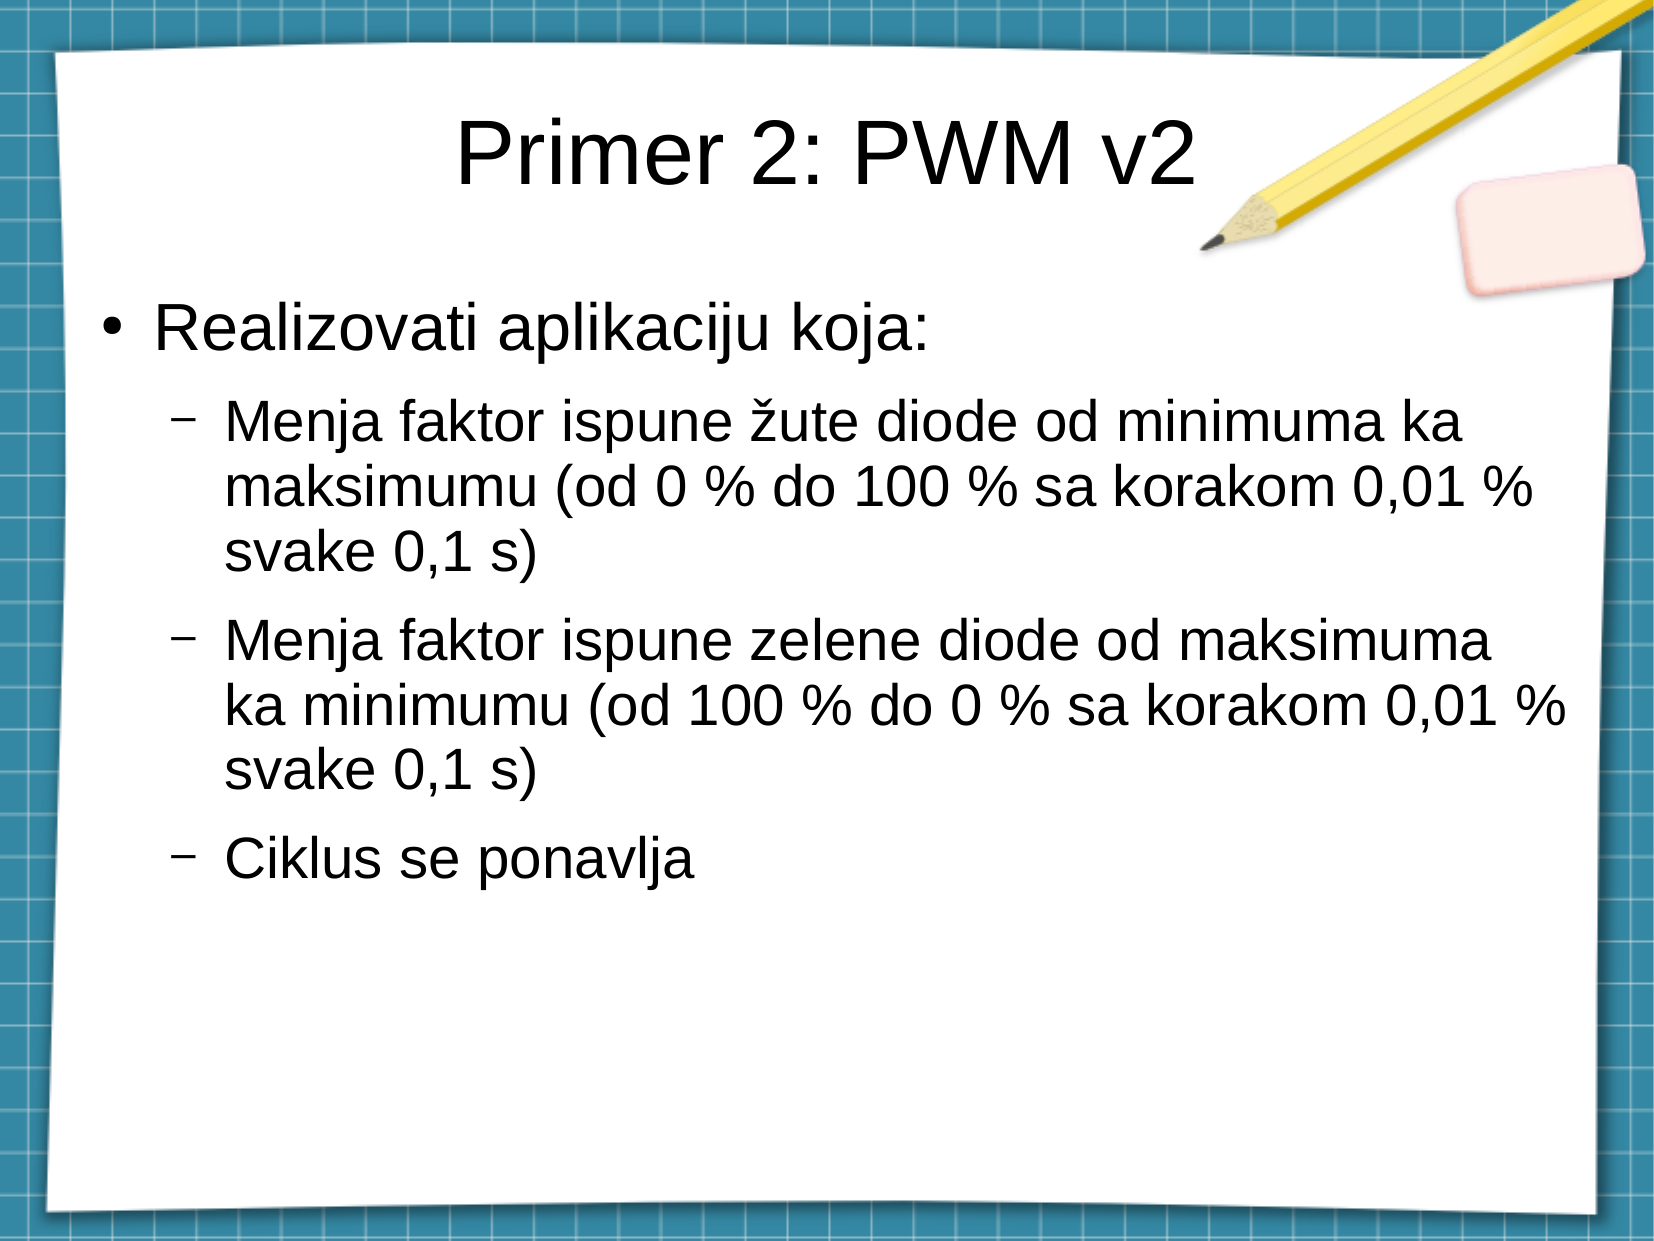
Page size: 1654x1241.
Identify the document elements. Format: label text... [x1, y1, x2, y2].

title Primer 2: PWM v2 [82, 49, 1571, 257]
list Realizovati aplikaciju koja: Menja faktor ispune žute diode od minimuma ka maksimumu (od 0 % do 100 % sa korakom 0,01 % svake 0,1 s) Menja faktor ispune zelene diode od maksimuma ka minimumu (od 100 % do 0 % sa korakom 0,01 % svake 0,1 s) Ciklus se ponavlja [82, 290, 1571, 1010]
picture [0, 0, 1654, 1241]
